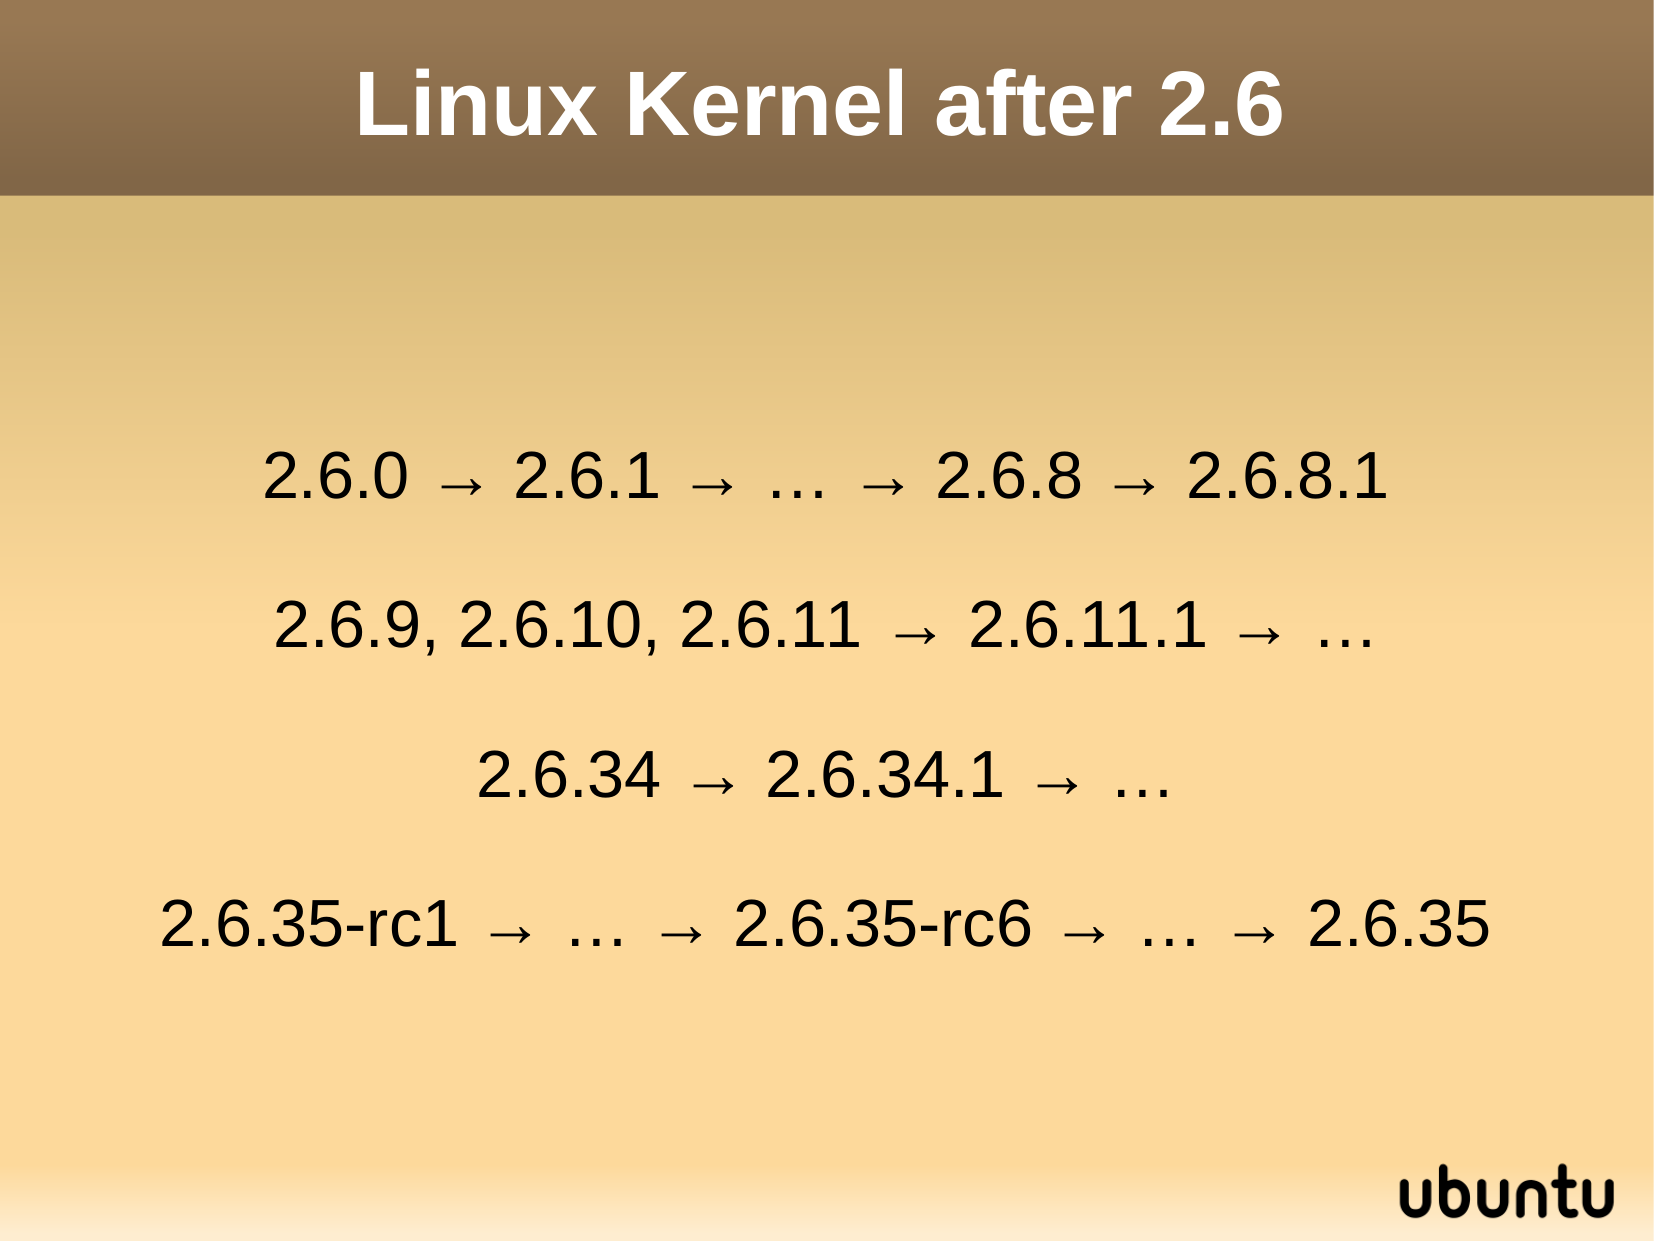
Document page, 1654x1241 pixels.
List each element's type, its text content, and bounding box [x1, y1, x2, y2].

title Linux Kernel after 2.6 [76, 7, 1565, 200]
picture [0, 0, 1654, 1241]
subtitle 2.6.0 → 2.6.1 → … → 2.6.8 → 2.6.8.1 2.6.9, 2.6.10, 2.6.11 → 2.6.11.1 → … 2.6.34 → 2.6.34.1 → … 2.6.35-rc1 → … → 2.6.35-rc6 → … → 2.6.35 [82, 290, 1571, 1109]
